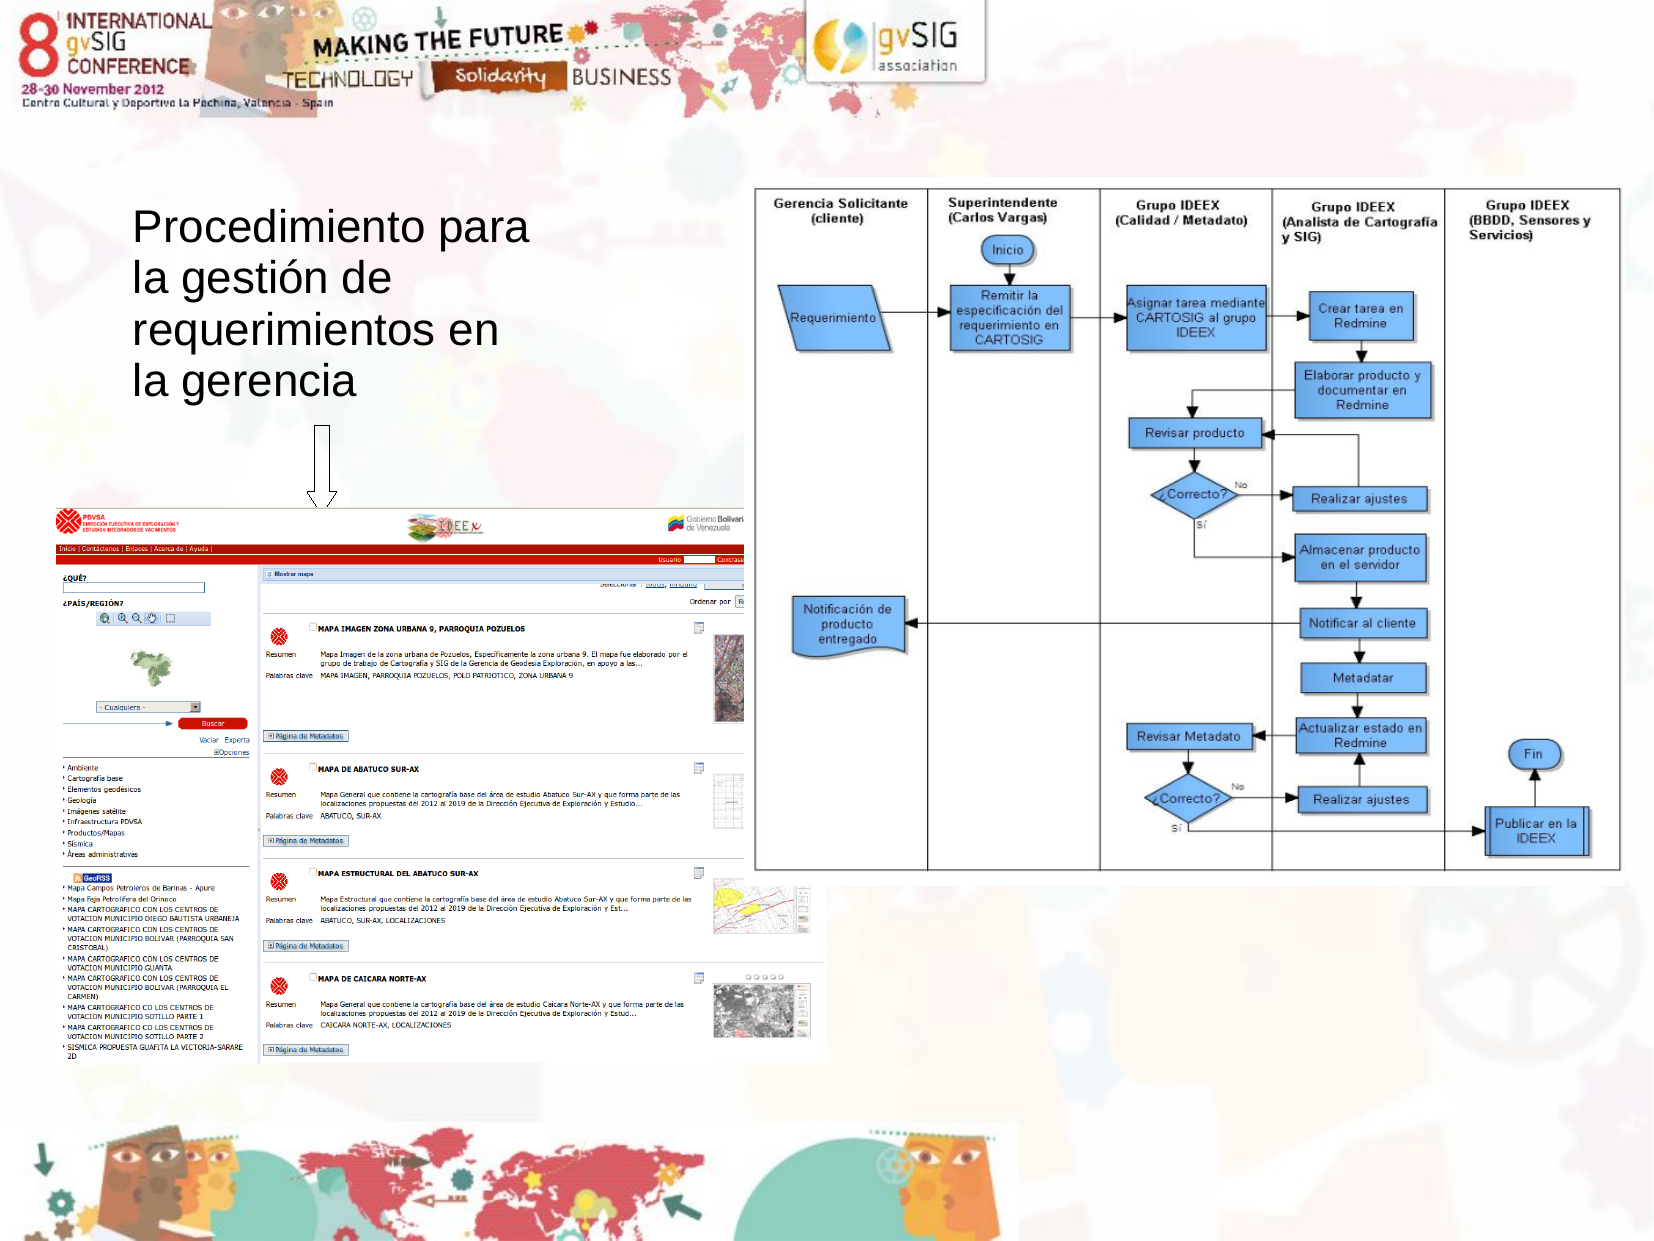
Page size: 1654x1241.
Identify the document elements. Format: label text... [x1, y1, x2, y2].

picture [0, 0, 1654, 1241]
text_box Procedimiento para la gestión de requerimientos en la gerencia [118, 193, 562, 414]
